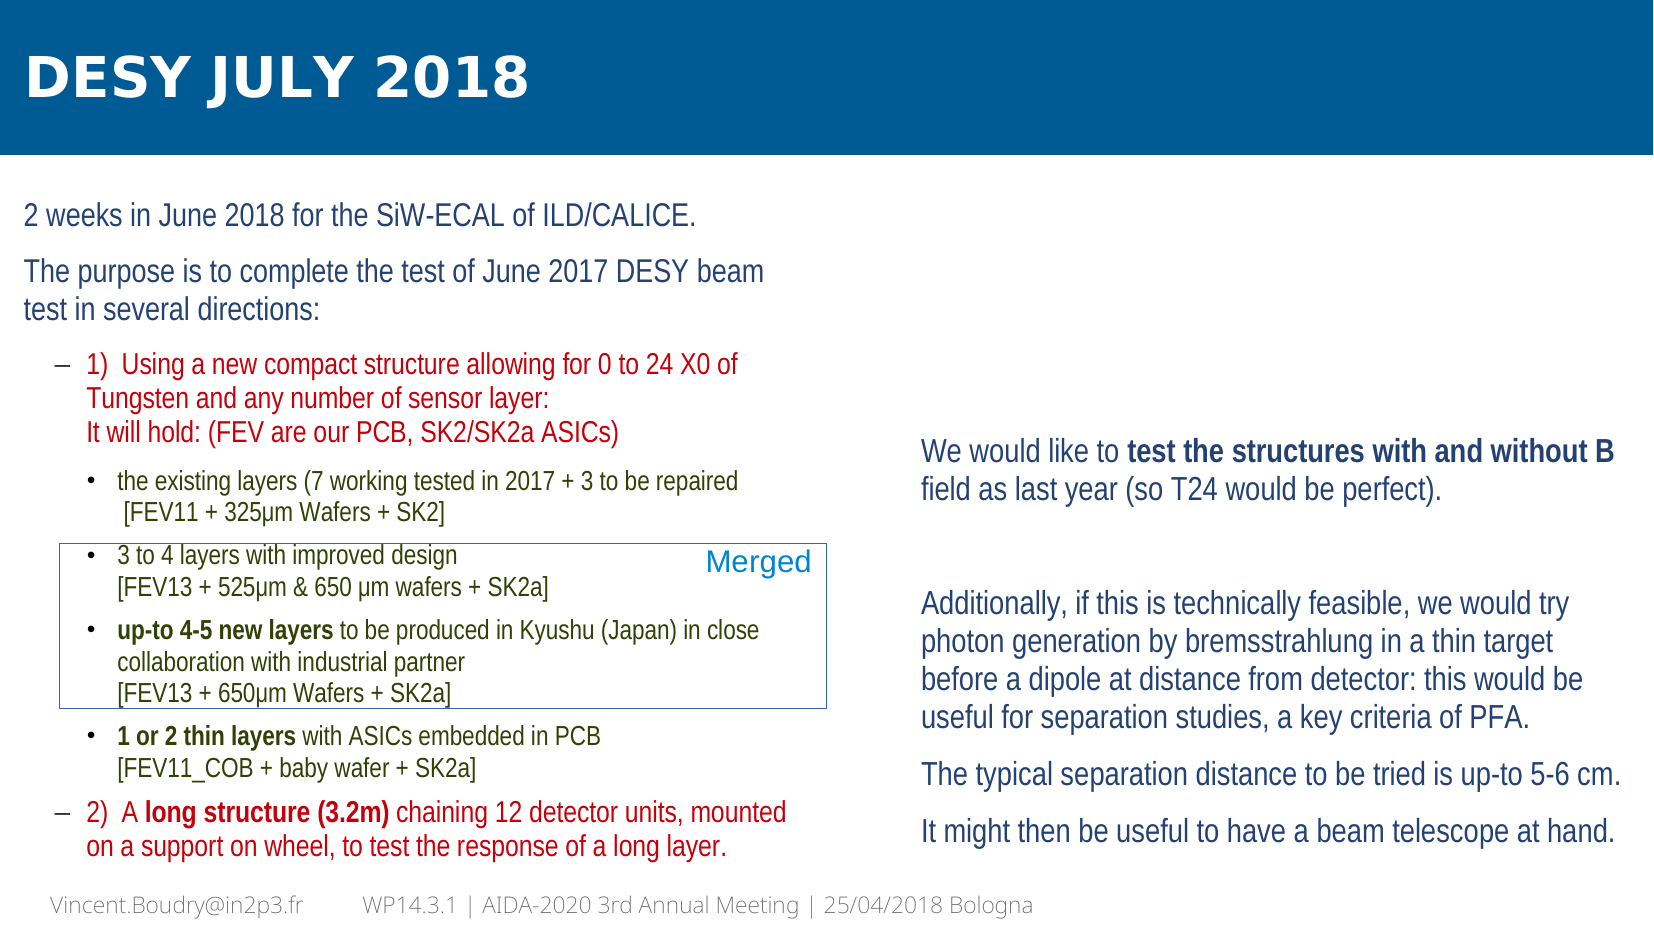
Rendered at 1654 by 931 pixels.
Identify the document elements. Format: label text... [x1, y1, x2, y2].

list We would like to test the structures with and without B field as last year (so T24 would be perfect). Additionally, if this is technically feasible, we would try photon generation by bremsstrahlung in a thin target before a dipole at distance from detector: this would be useful for separation studies, a key criteria of PFA. The typical separation distance to be tried is up-to 5-6 cm. It might then be useful to have a beam telescope at hand. [921, 431, 1631, 867]
title DESY JULY 2018 [24, 12, 1635, 143]
list 2 weeks in June 2018 for the SiW-ECAL of ILD/CALICE. The purpose is to complete the test of June 2017 DESY beam test in several directions: 1) Using a new compact structure allowing for 0 to 24 X0 of Tungsten and any number of sensor layer: It will hold: (FEV are our PCB, SK2/SK2a ASICs) the existing layers (7 working tested in 2017 + 3 to be repaired [FEV11 + 325μm Wafers + SK2] 3 to 4 layers with improved design [FEV13 + 525μm & 650 μm wafers + SK2a] up-to 4-5 new layers to be produced in Kyushu (Japan) in close collaboration with industrial partner [FEV13 + 650μm Wafers + SK2a] 1 or 2 thin layers with ASICs embedded in PCB [FEV11_COB + baby wafer + SK2a] 2) A long structure (3.2m) chaining 12 detector units, mounted on a support on wheel, to test the response of a long layer. [60, 544, 808, 708]
list 2 weeks in June 2018 for the SiW-ECAL of ILD/CALICE. The purpose is to complete the test of June 2017 DESY beam test in several directions: 1) Using a new compact structure allowing for 0 to 24 X0 of Tungsten and any number of sensor layer: It will hold: (FEV are our PCB, SK2/SK2a ASICs) the existing layers (7 working tested in 2017 + 3 to be repaired [FEV11 + 325μm Wafers + SK2] 3 to 4 layers with improved design [FEV13 + 525μm & 650 μm wafers + SK2a] up-to 4-5 new layers to be produced in Kyushu (Japan) in close collaboration with industrial partner [FEV13 + 650μm Wafers + SK2a] 1 or 2 thin layers with ASICs embedded in PCB [FEV11_COB + baby wafer + SK2a] 2) A long structure (3.2m) chaining 12 detector units, mounted on a support on wheel, to test the response of a long layer. [23, 195, 808, 867]
text_box Merged [690, 537, 828, 587]
